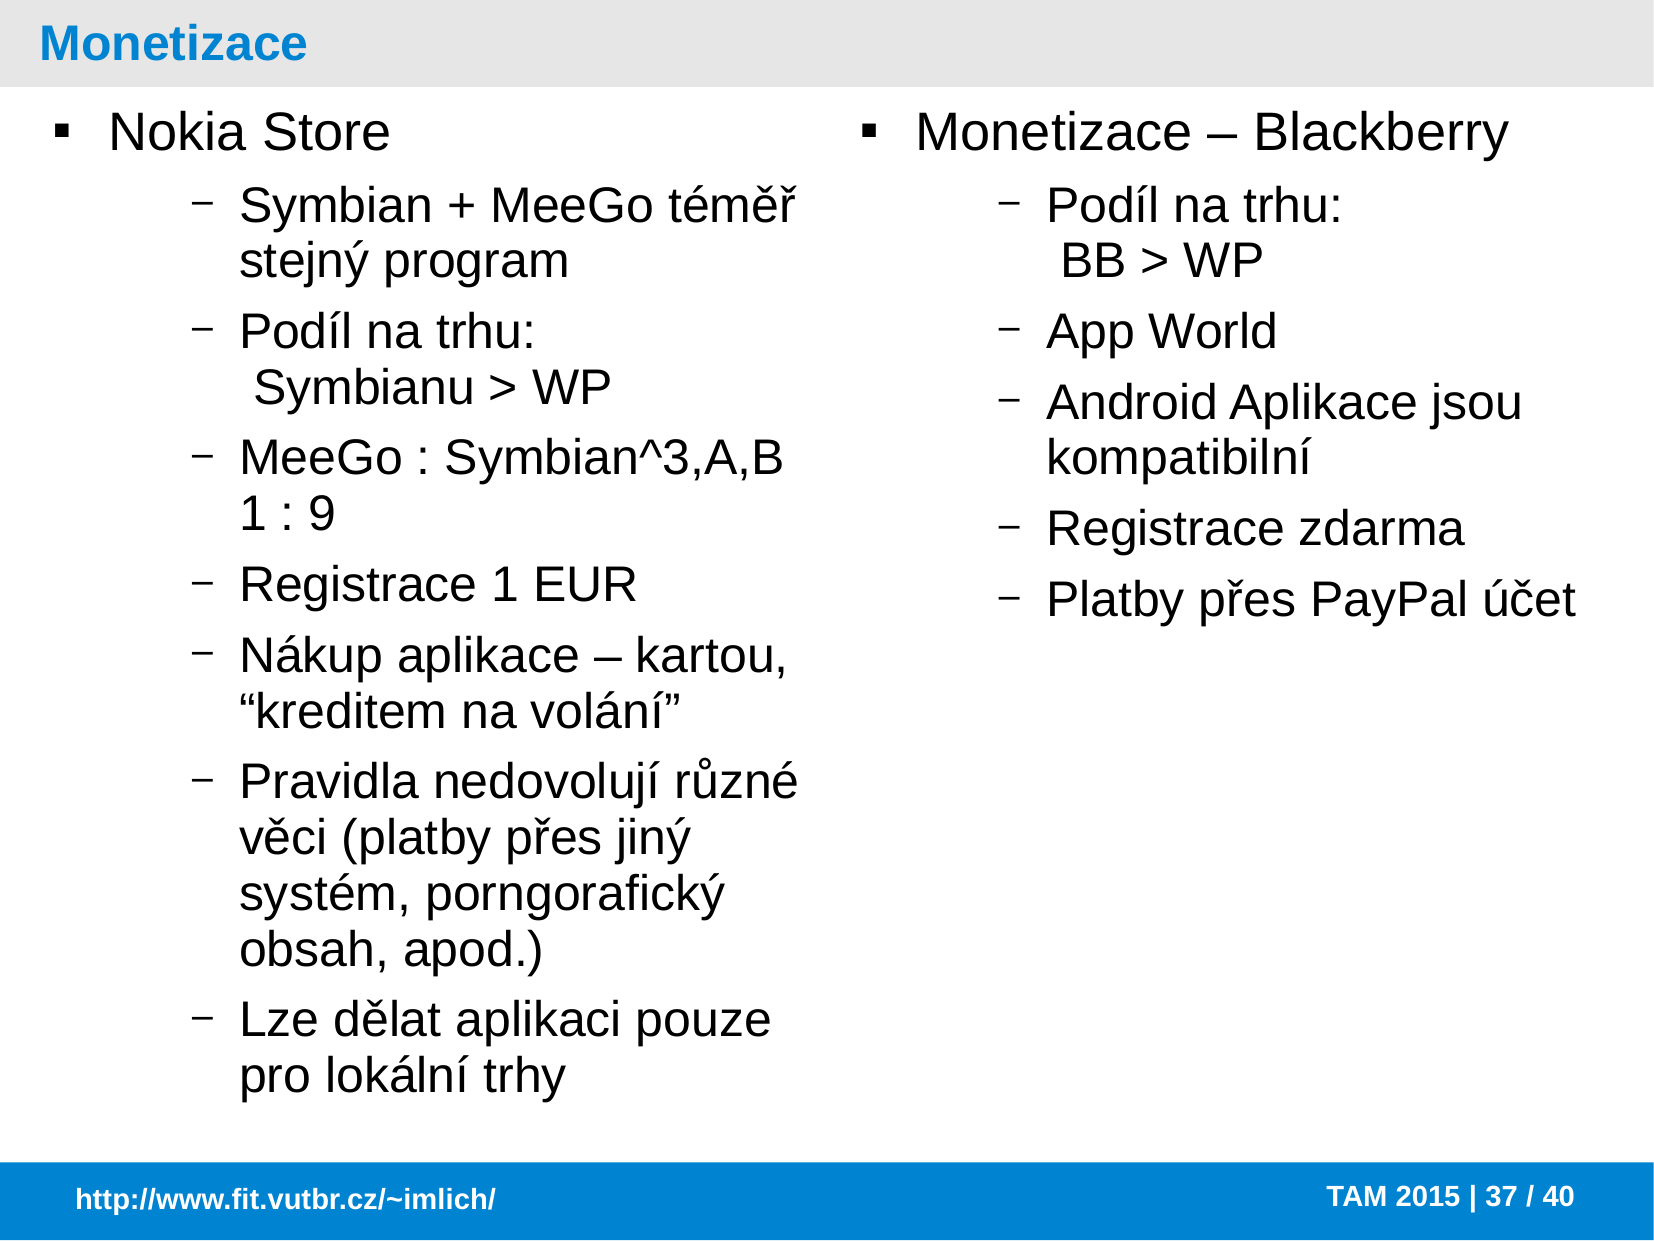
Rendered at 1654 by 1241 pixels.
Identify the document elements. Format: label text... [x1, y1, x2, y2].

title Monetizace [39, 5, 1615, 81]
list Nokia Store Symbian + MeeGo téměř stejný program Podíl na trhu: Symbianu > WP MeeGo : Symbian^3,A,B 1 : 9 Registrace 1 EUR Nákup aplikace – kartou, “kreditem na volání” Pravidla nedovolují různé věci (platby přes jiný systém, porngorafický obsah, apod.) Lze dělat aplikaci pouze pro lokální trhy [37, 101, 807, 1126]
list Monetizace – Blackberry Podíl na trhu: BB > WP App World Android Aplikace jsou kompatibilní Registrace zdarma Platby přes PayPal účet [844, 101, 1614, 1126]
